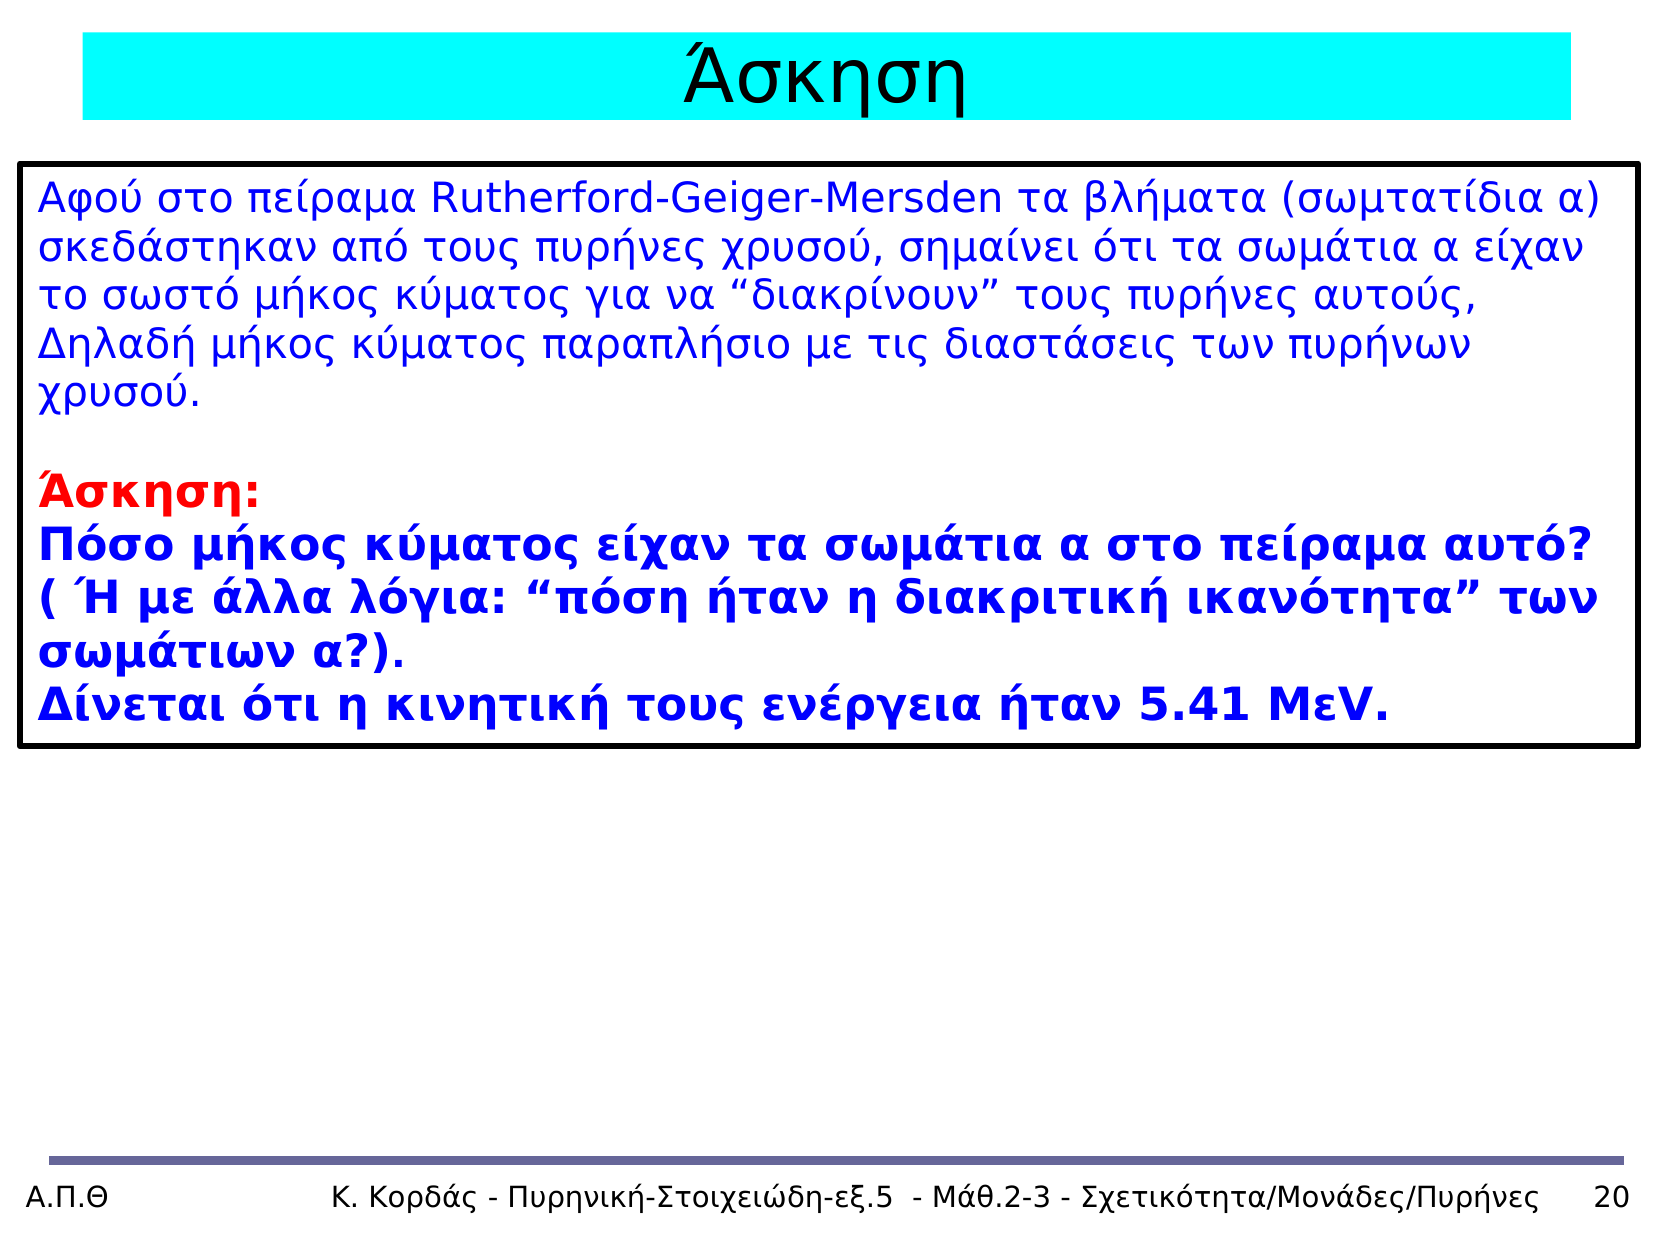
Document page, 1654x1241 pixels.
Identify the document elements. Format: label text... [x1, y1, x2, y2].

text_box Αφού στο πείραμα Rutherford-Geiger-Mersden τα βλήματα (σωμτατίδια α) σκεδάστηκαν από τους πυρήνες χρυσού, σημαίνει ότι τα σωμάτια α είχαν το σωστό μήκος κύματος για να “διακρίνουν” τους πυρήνες αυτούς, Δηλαδή μήκος κύματος παραπλήσιο με τις διαστάσεις των πυρήνων χρυσού. Άσκηση: Πόσο μήκος κύματος είχαν τα σωμάτια α στο πείραμα αυτό? ( Ή με άλλα λόγια: “πόση ήταν η διακριτική ικανότητα” των σωμάτιων α?). Δίνεται ότι η κινητική τους ενέργεια ήταν 5.41 ΜεV. [19, 163, 1639, 747]
title Άσκηση [82, 32, 1571, 120]
